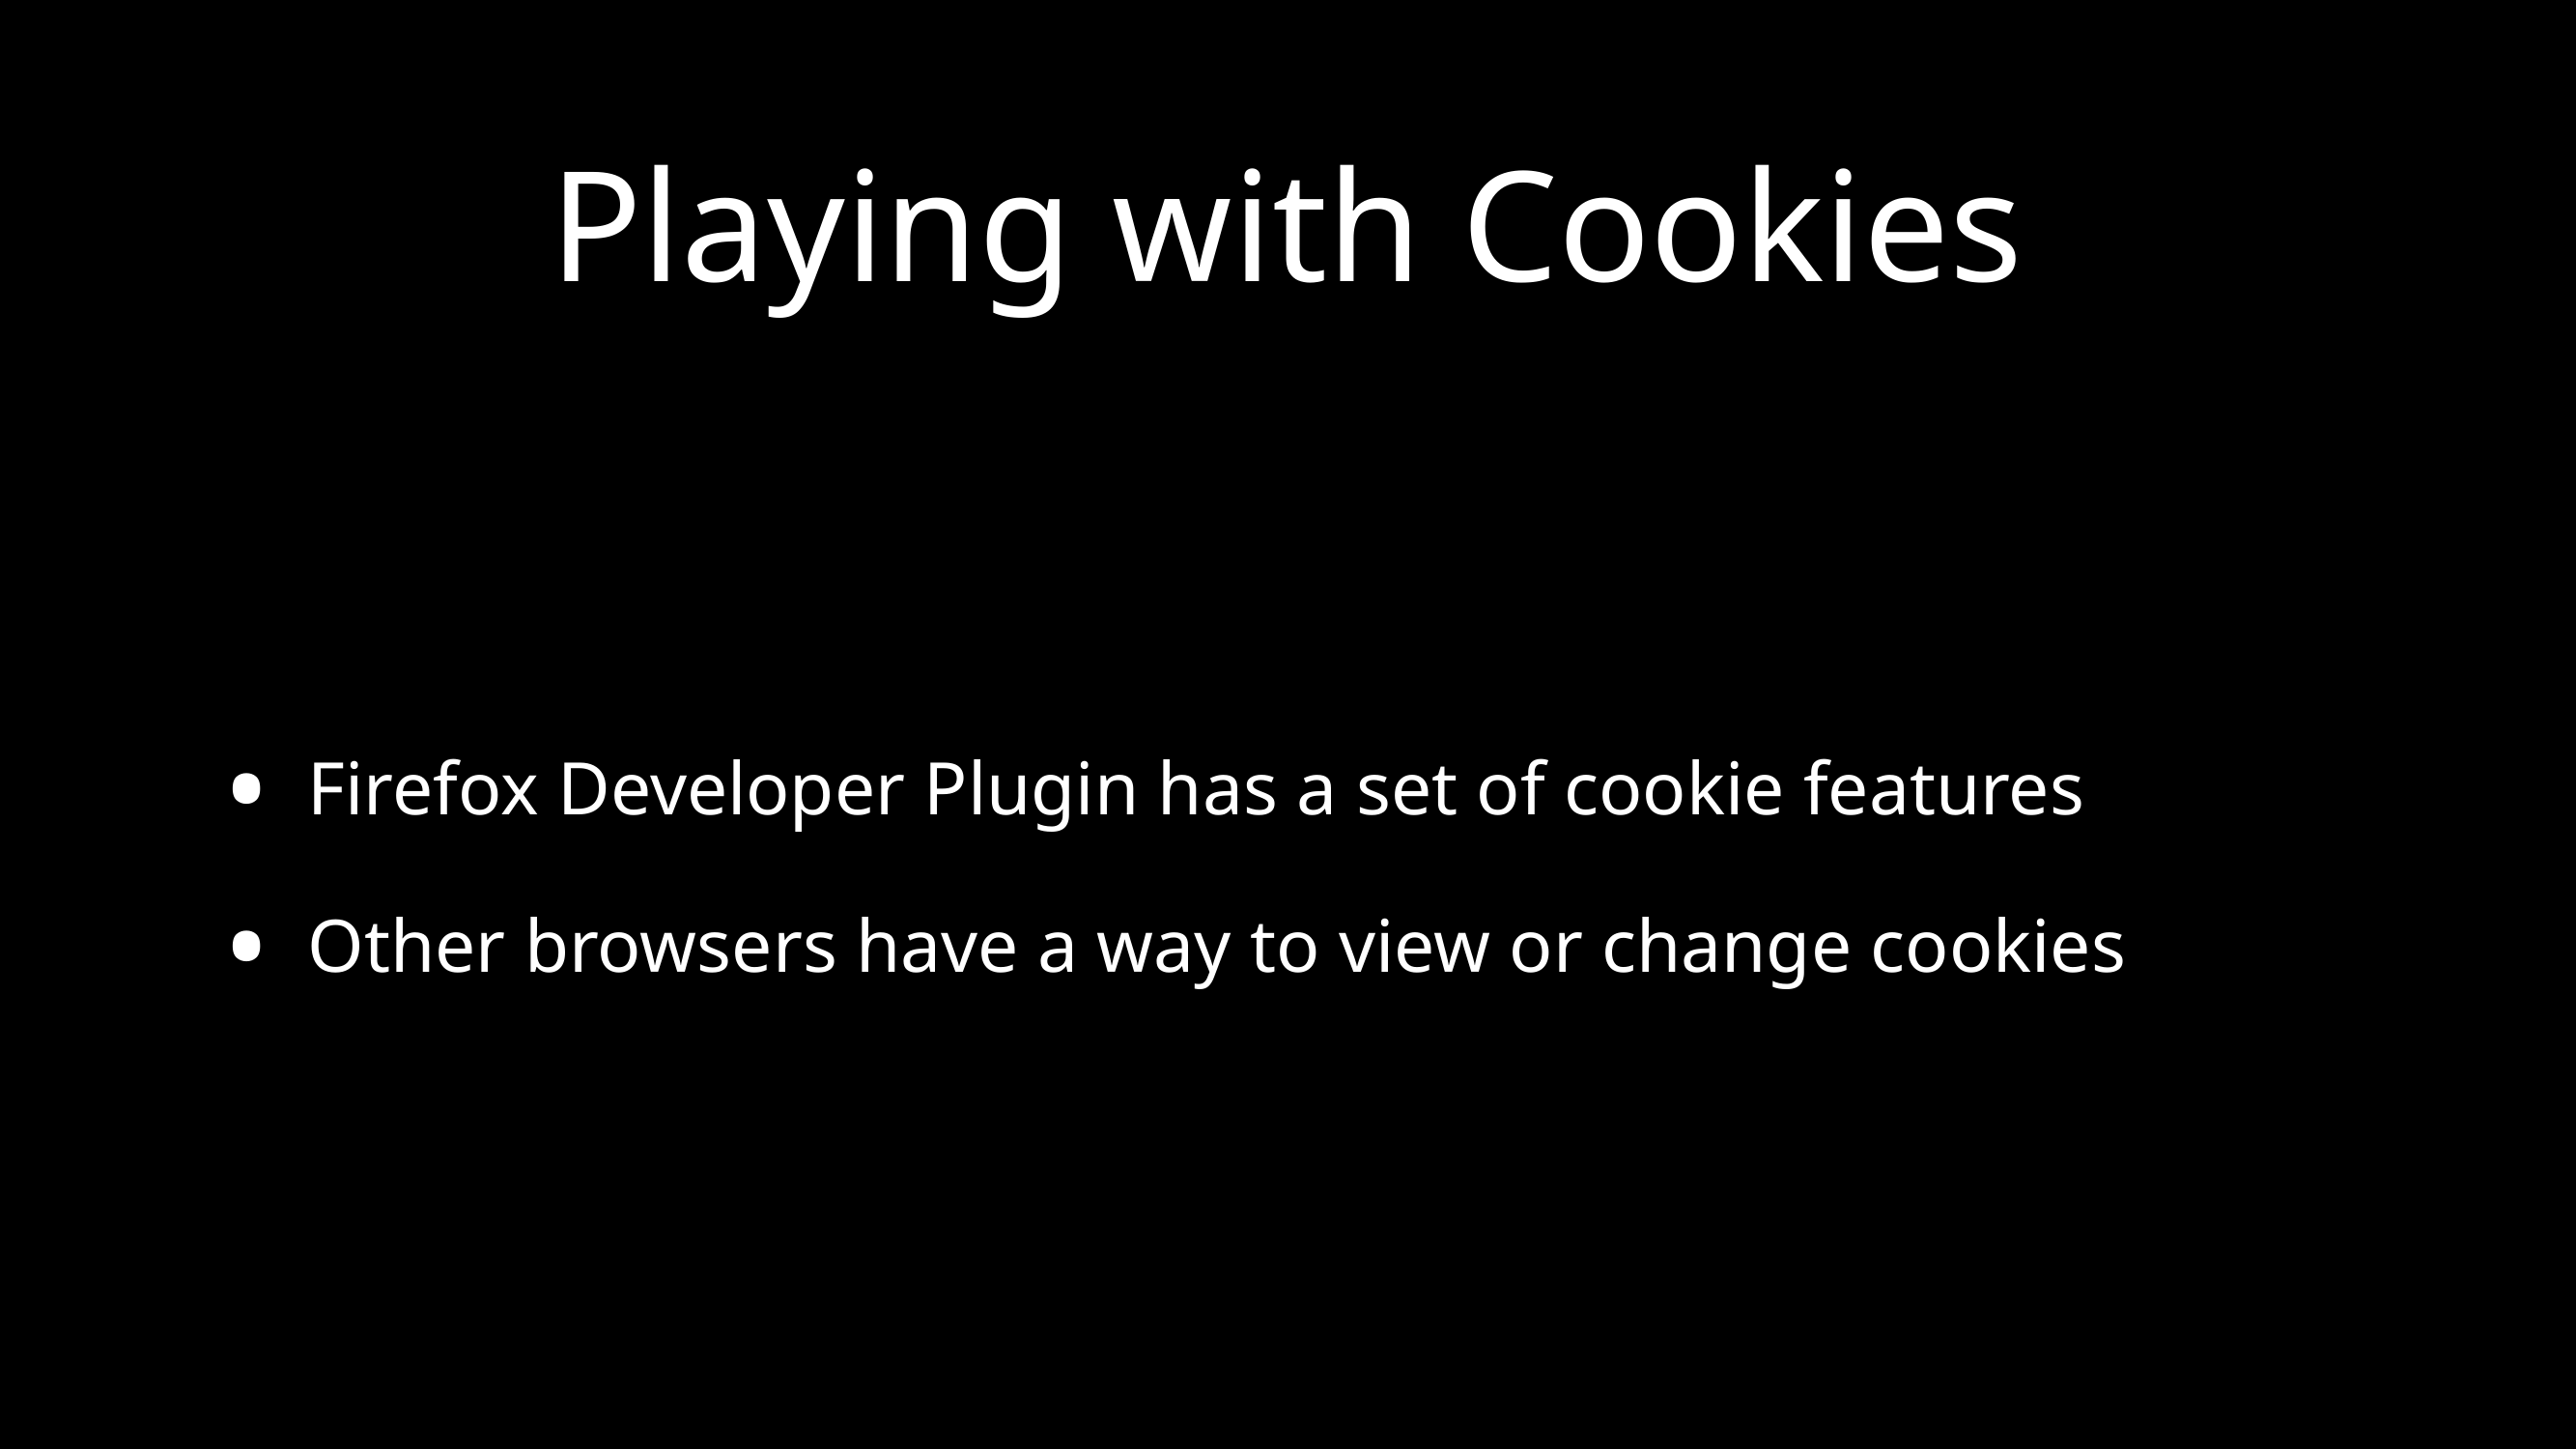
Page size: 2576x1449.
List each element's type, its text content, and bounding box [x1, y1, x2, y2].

list Firefox Developer Plugin has a set of cookie features Other browsers have a way to view or change cookies [183, 412, 2392, 1317]
title Playing with Cookies [183, 38, 2392, 403]
